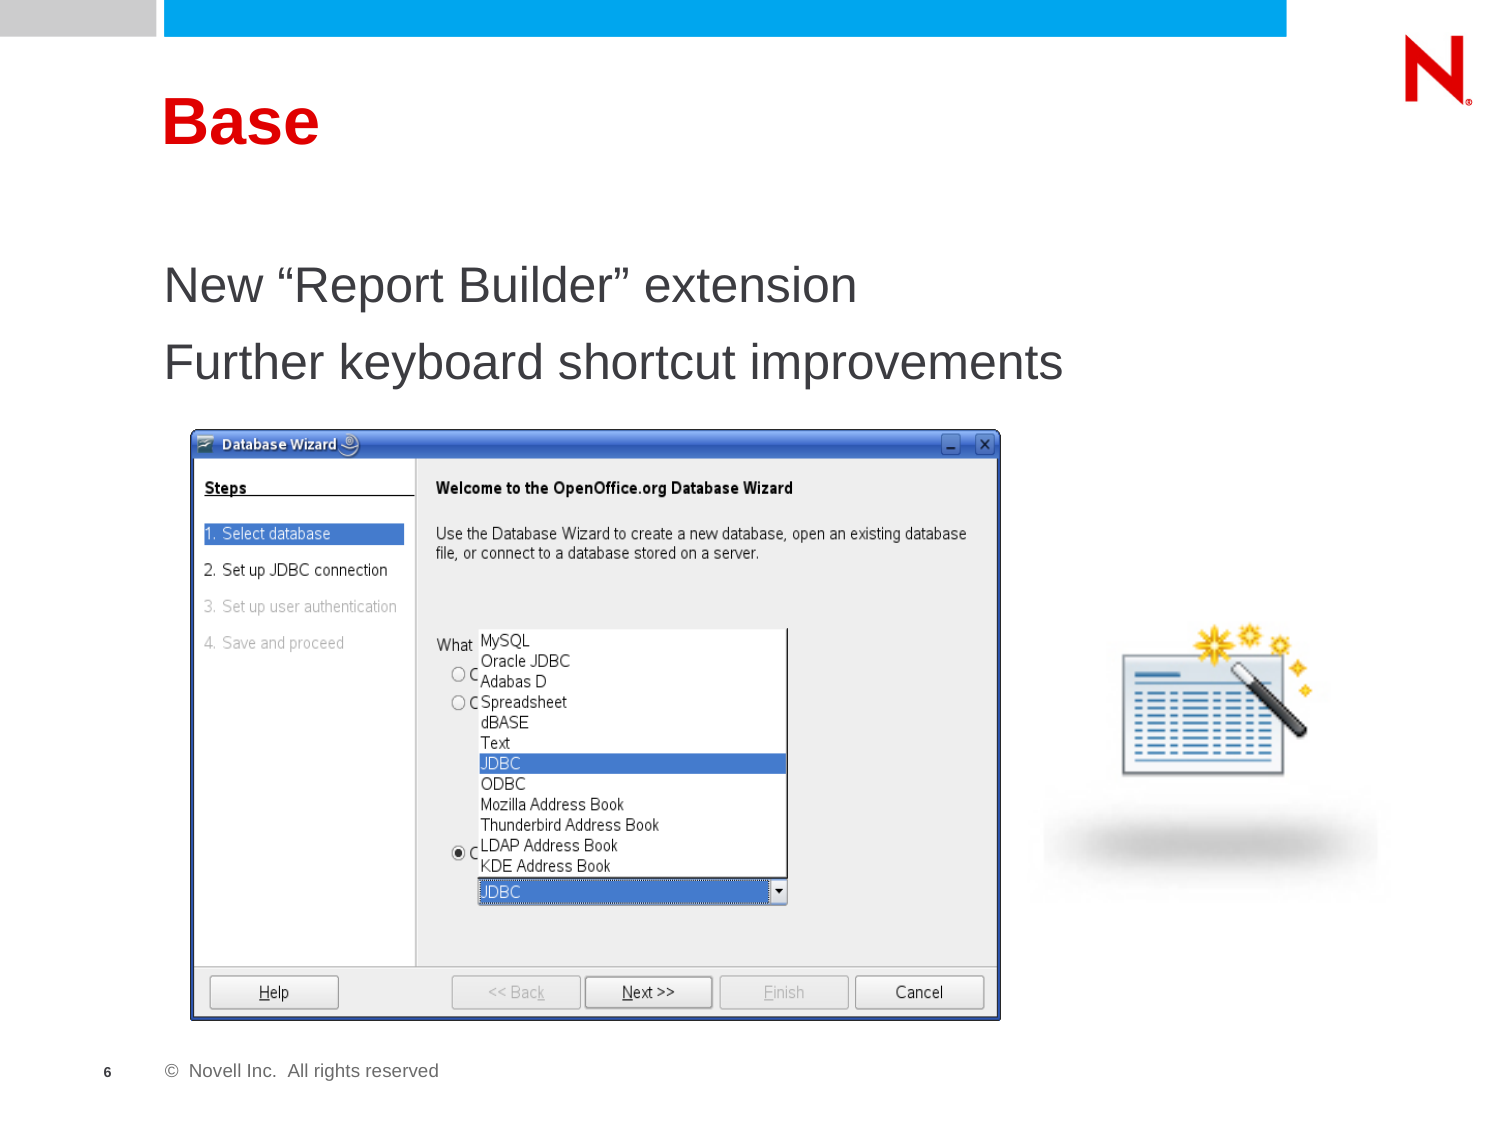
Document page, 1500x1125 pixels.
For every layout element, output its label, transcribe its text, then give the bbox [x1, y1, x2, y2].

picture [1403, 32, 1473, 107]
picture [190, 429, 1001, 1021]
list New “Report Builder” extension Further keyboard shortcut improvements [163, 254, 1404, 986]
picture [1027, 543, 1406, 917]
title Base [161, 41, 1383, 205]
